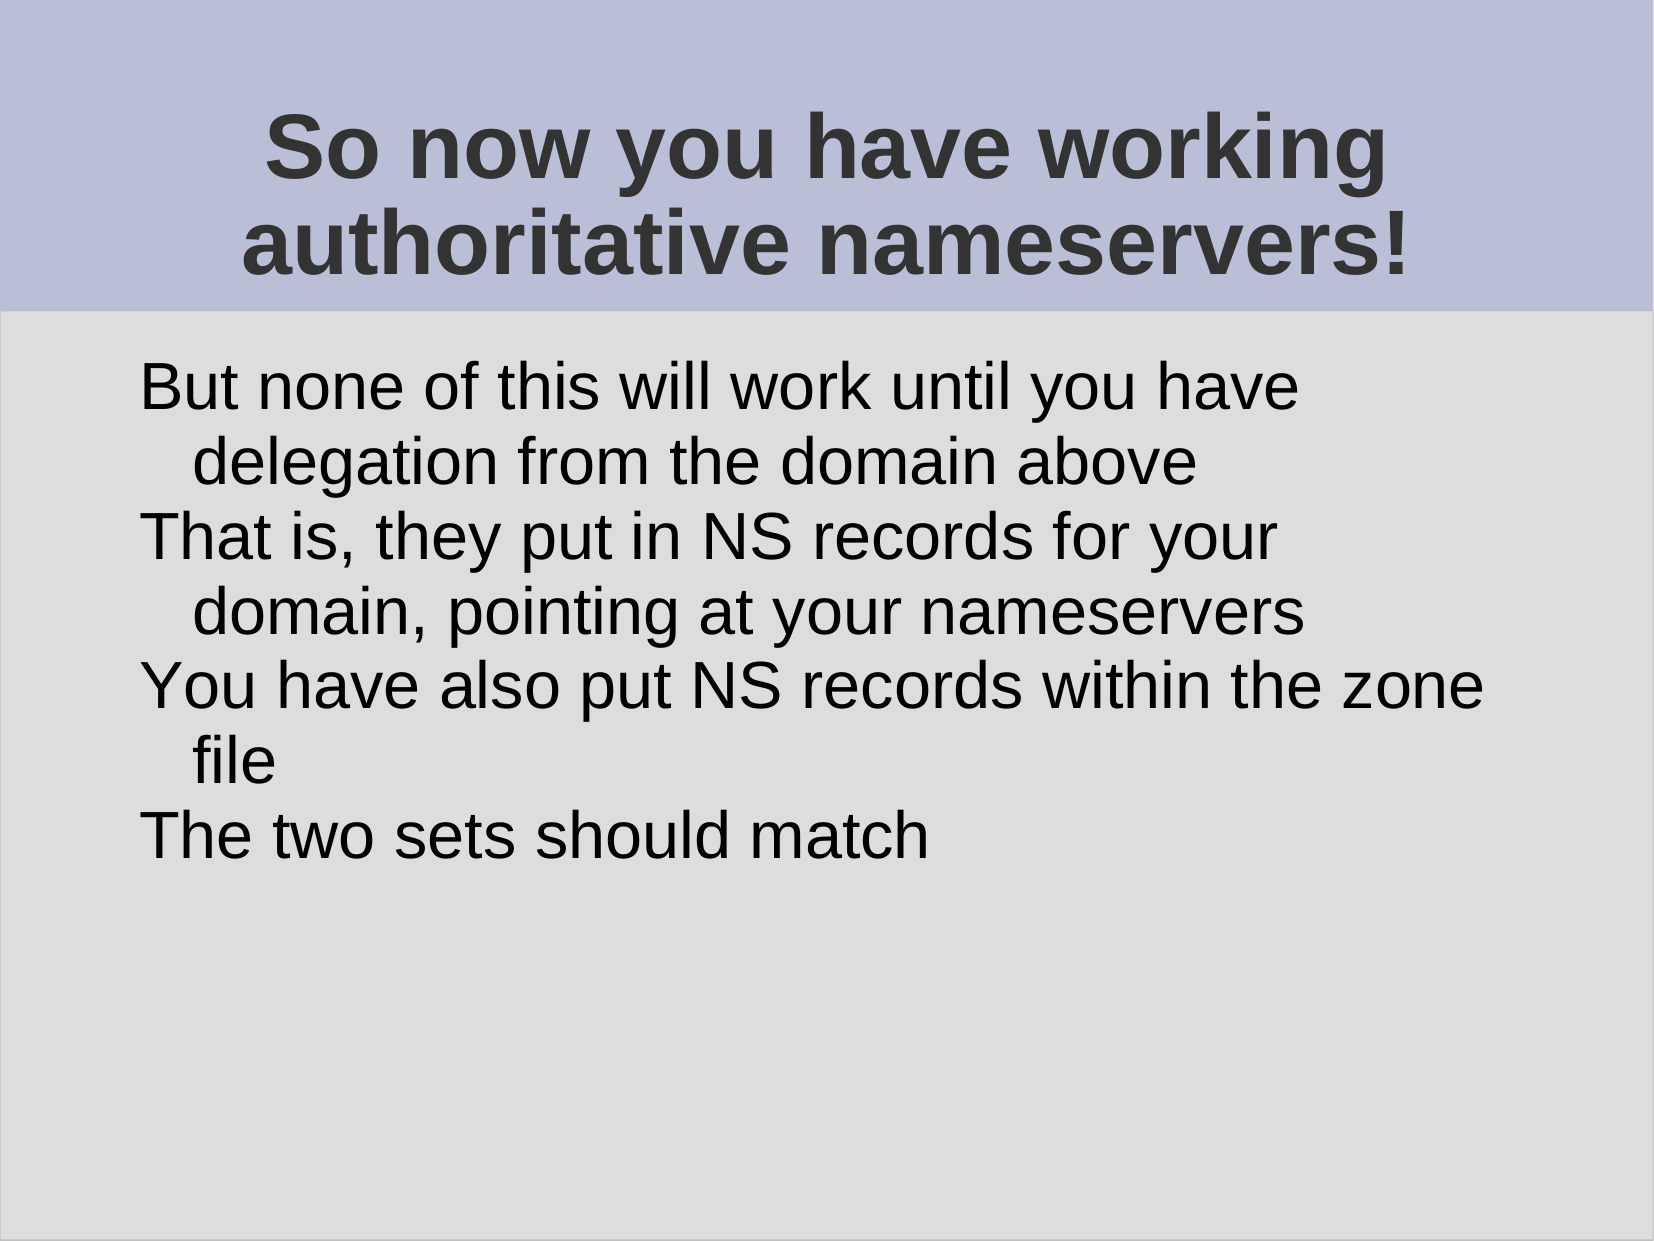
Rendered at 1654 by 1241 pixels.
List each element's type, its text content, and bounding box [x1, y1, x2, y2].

title So now you have working authoritative nameservers! [121, 89, 1534, 301]
list But none of this will work until you have delegation from the domain above That is, they put in NS records for your domain, pointing at your nameservers You have also put NS records within the zone file The two sets should match [121, 344, 1534, 1127]
